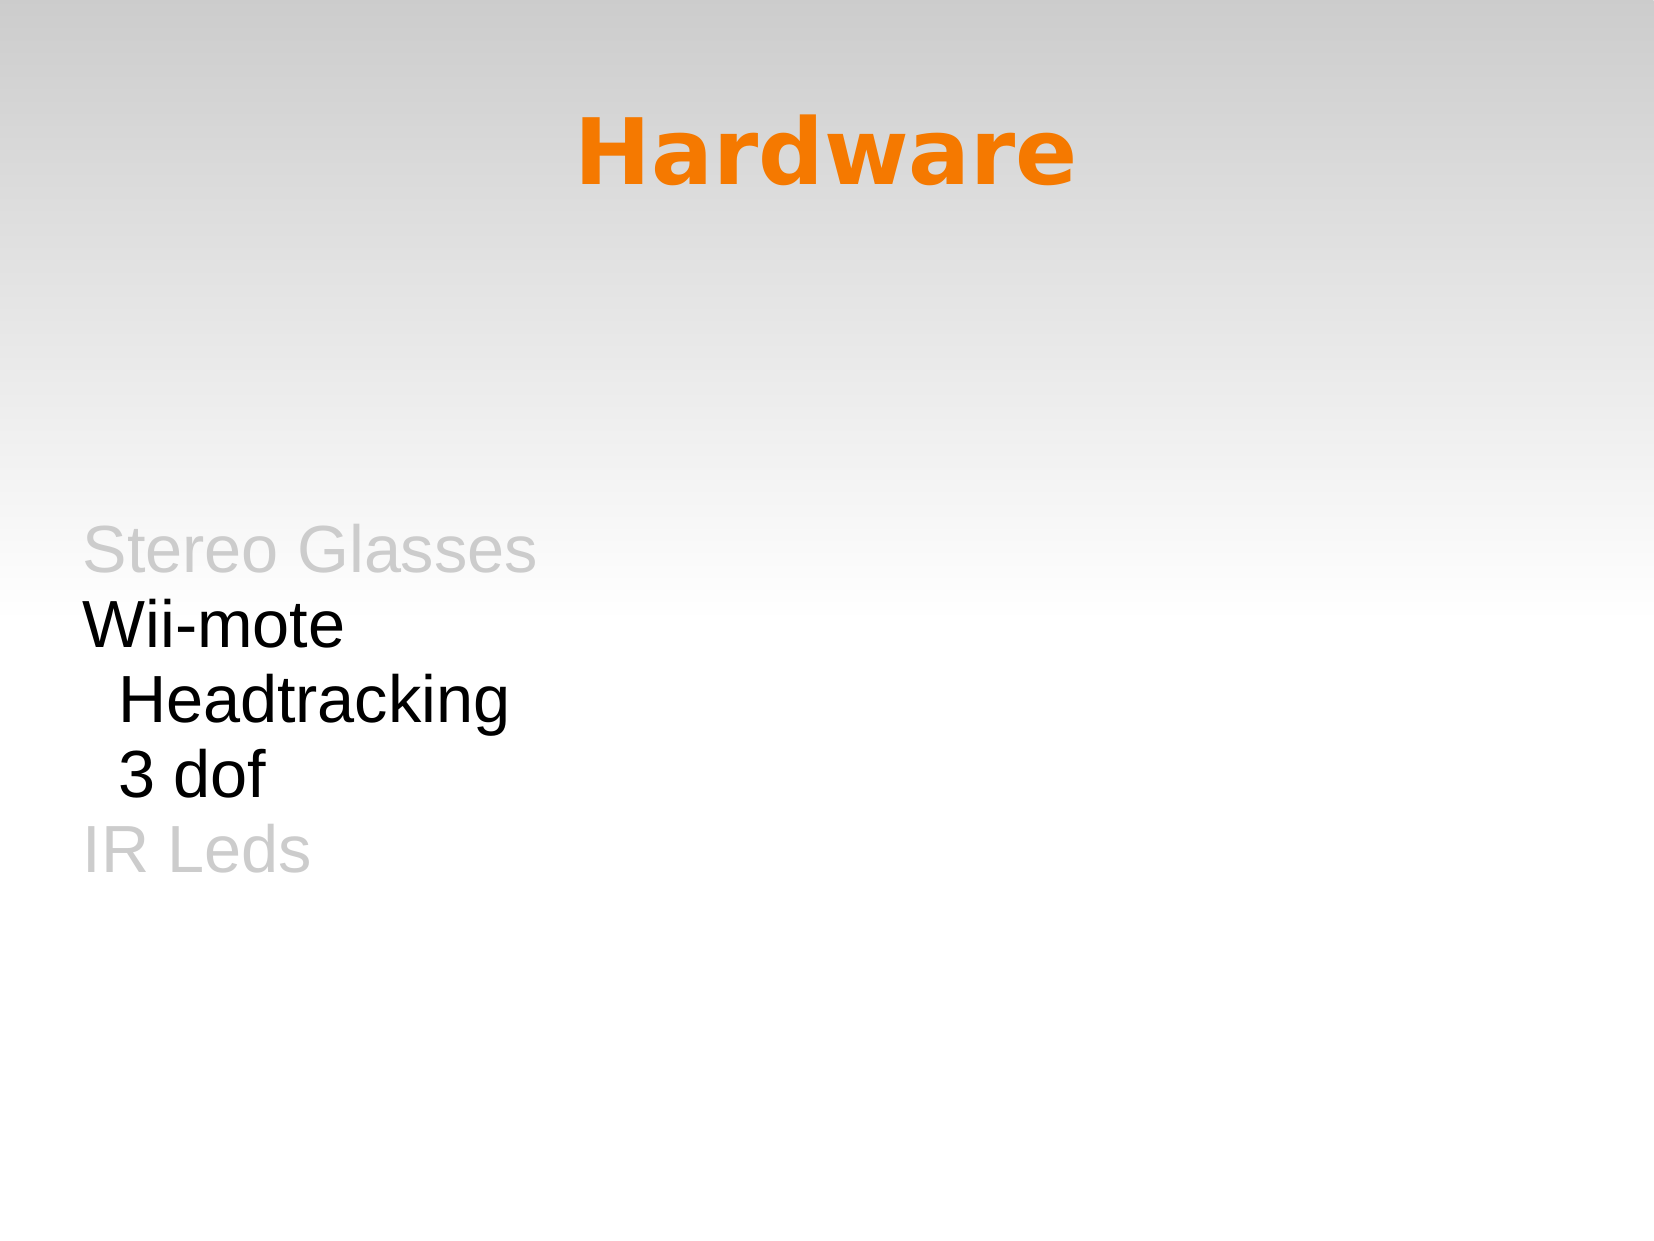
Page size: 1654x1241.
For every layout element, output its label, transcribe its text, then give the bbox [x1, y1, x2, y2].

title Hardware [82, 56, 1571, 250]
subtitle Stereo Glasses Wii-mote Headtracking 3 dof IR Leds [82, 297, 1571, 1102]
